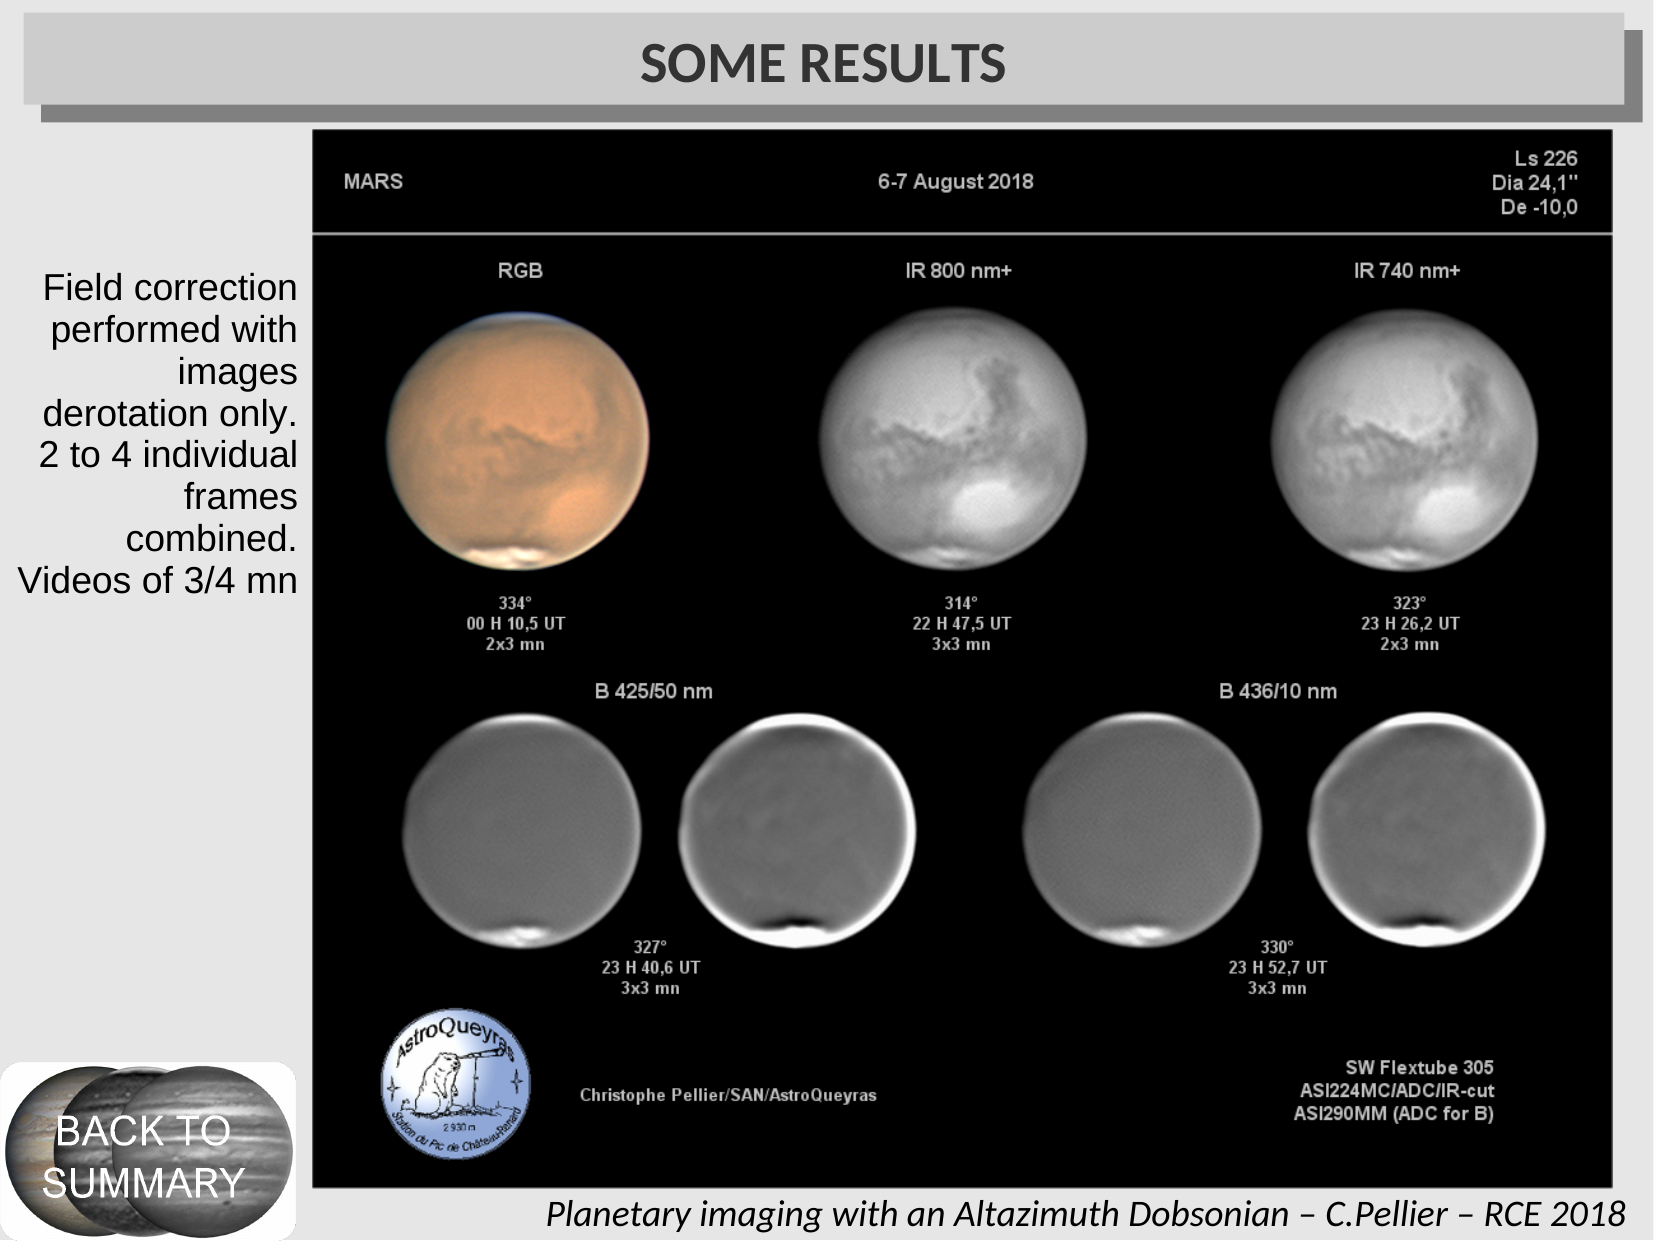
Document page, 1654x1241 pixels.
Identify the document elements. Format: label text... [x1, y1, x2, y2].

picture [312, 129, 1613, 1189]
text_box Planetary imaging with an Altazimuth Dobsonian – C.Pellier – RCE 2018 [430, 1180, 1642, 1241]
text_box Field correction performed with images derotation only. 2 to 4 individual frames combined. Videos of 3/4 mn [0, 259, 314, 662]
picture [0, 1062, 296, 1241]
text_box SOME RESULTS [23, 12, 1625, 105]
